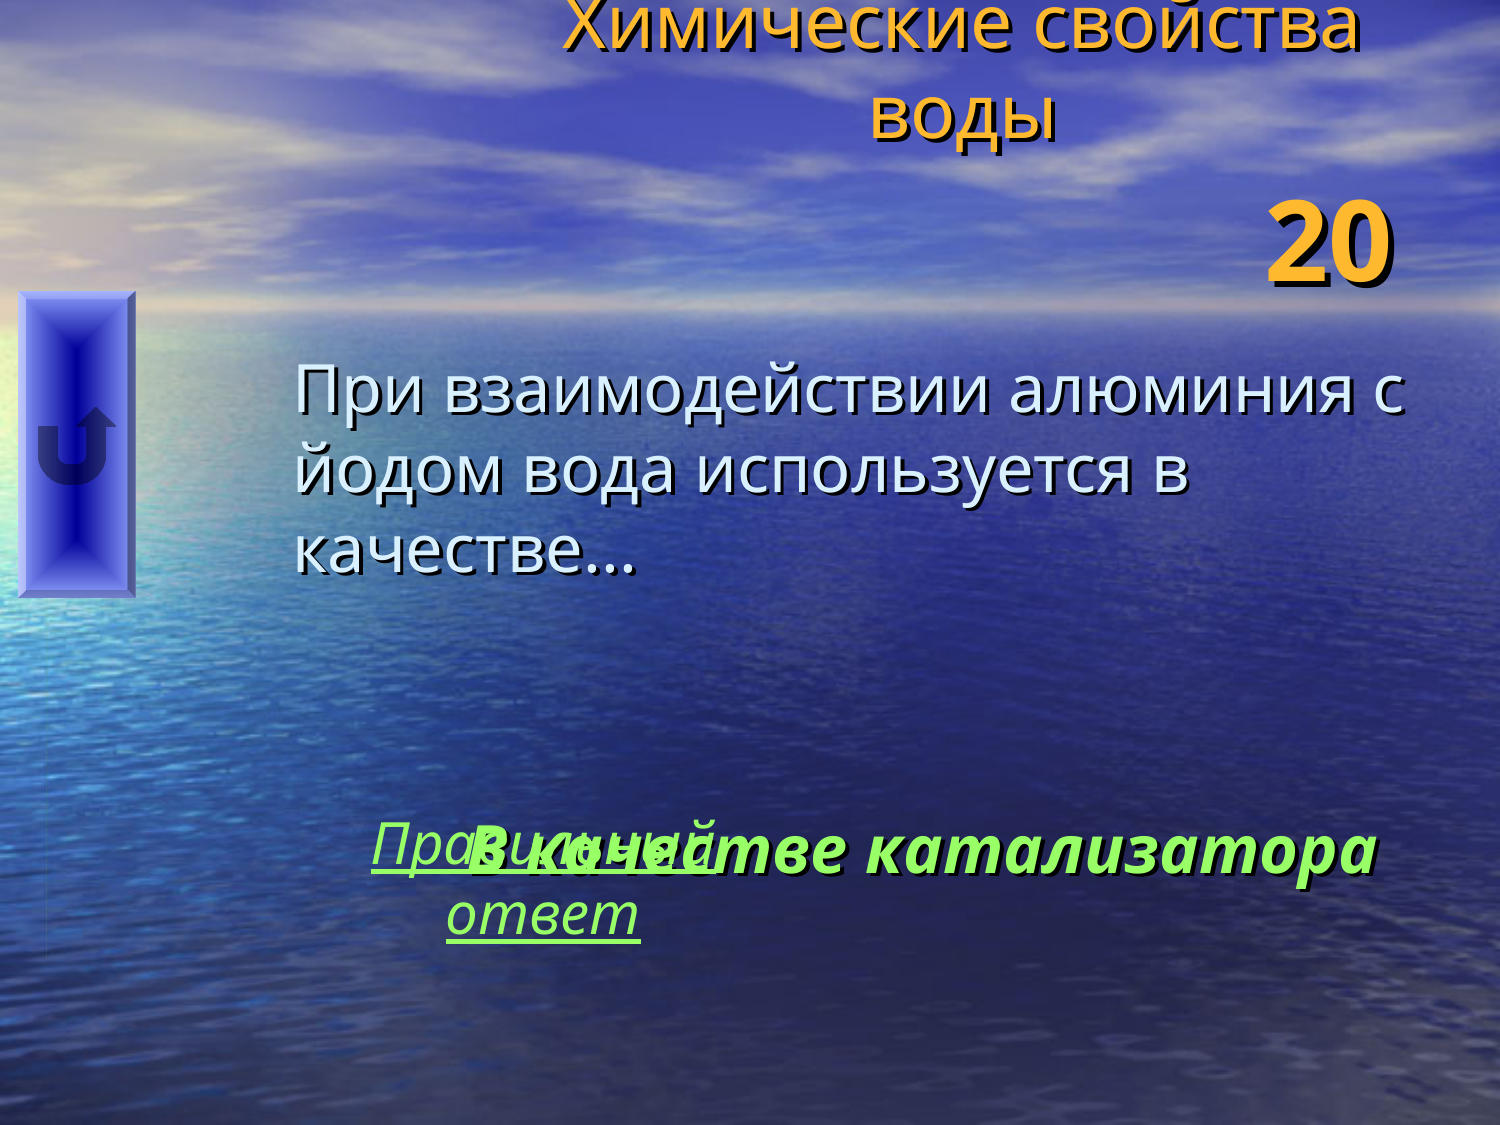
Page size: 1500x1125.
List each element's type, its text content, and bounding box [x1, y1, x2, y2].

text_box [19, 290, 136, 598]
subtitle При взаимодействии алюминия с йодом вода используется в качестве... [277, 337, 1447, 764]
text_box 20 [1234, 160, 1424, 291]
title Химические свойства воды [442, 0, 1483, 161]
text_box В качестве катализатора [253, 798, 1412, 1094]
text_box 60 [17, 290, 26, 598]
picture [0, 0, 1500, 1125]
text_box Правильный ответ [253, 798, 833, 882]
